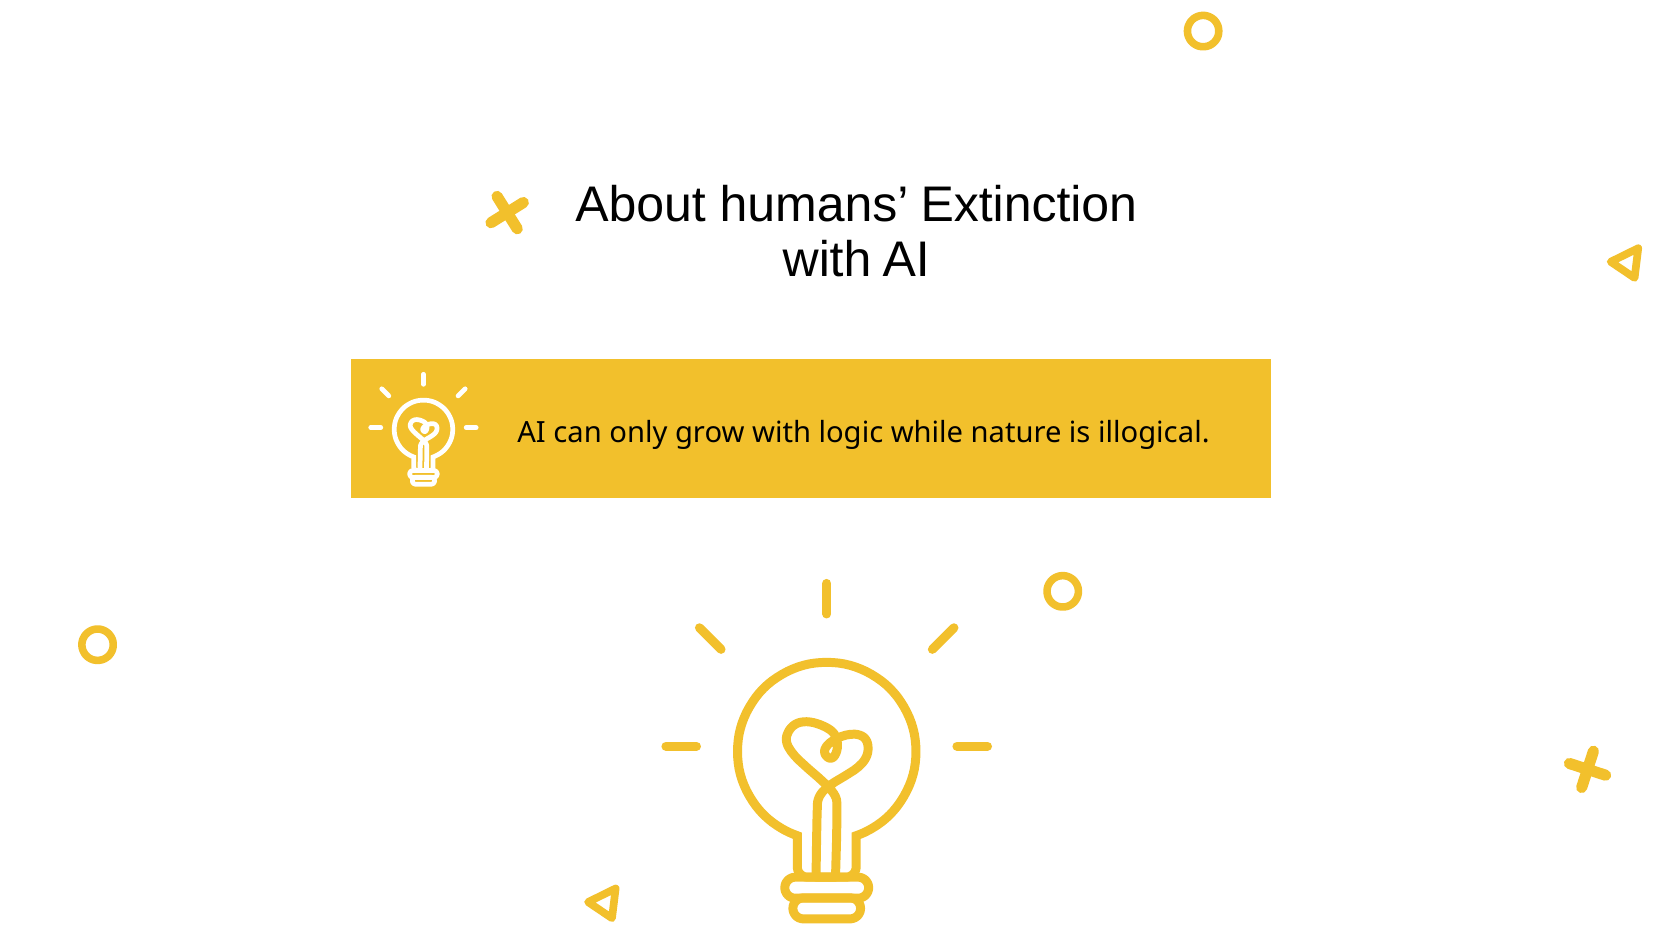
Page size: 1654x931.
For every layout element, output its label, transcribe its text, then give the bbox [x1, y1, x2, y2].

text_box AI can only grow with logic while nature is illogical. [487, 339, 1241, 523]
text_box About humans’ Extinction with AI [531, 168, 1182, 296]
